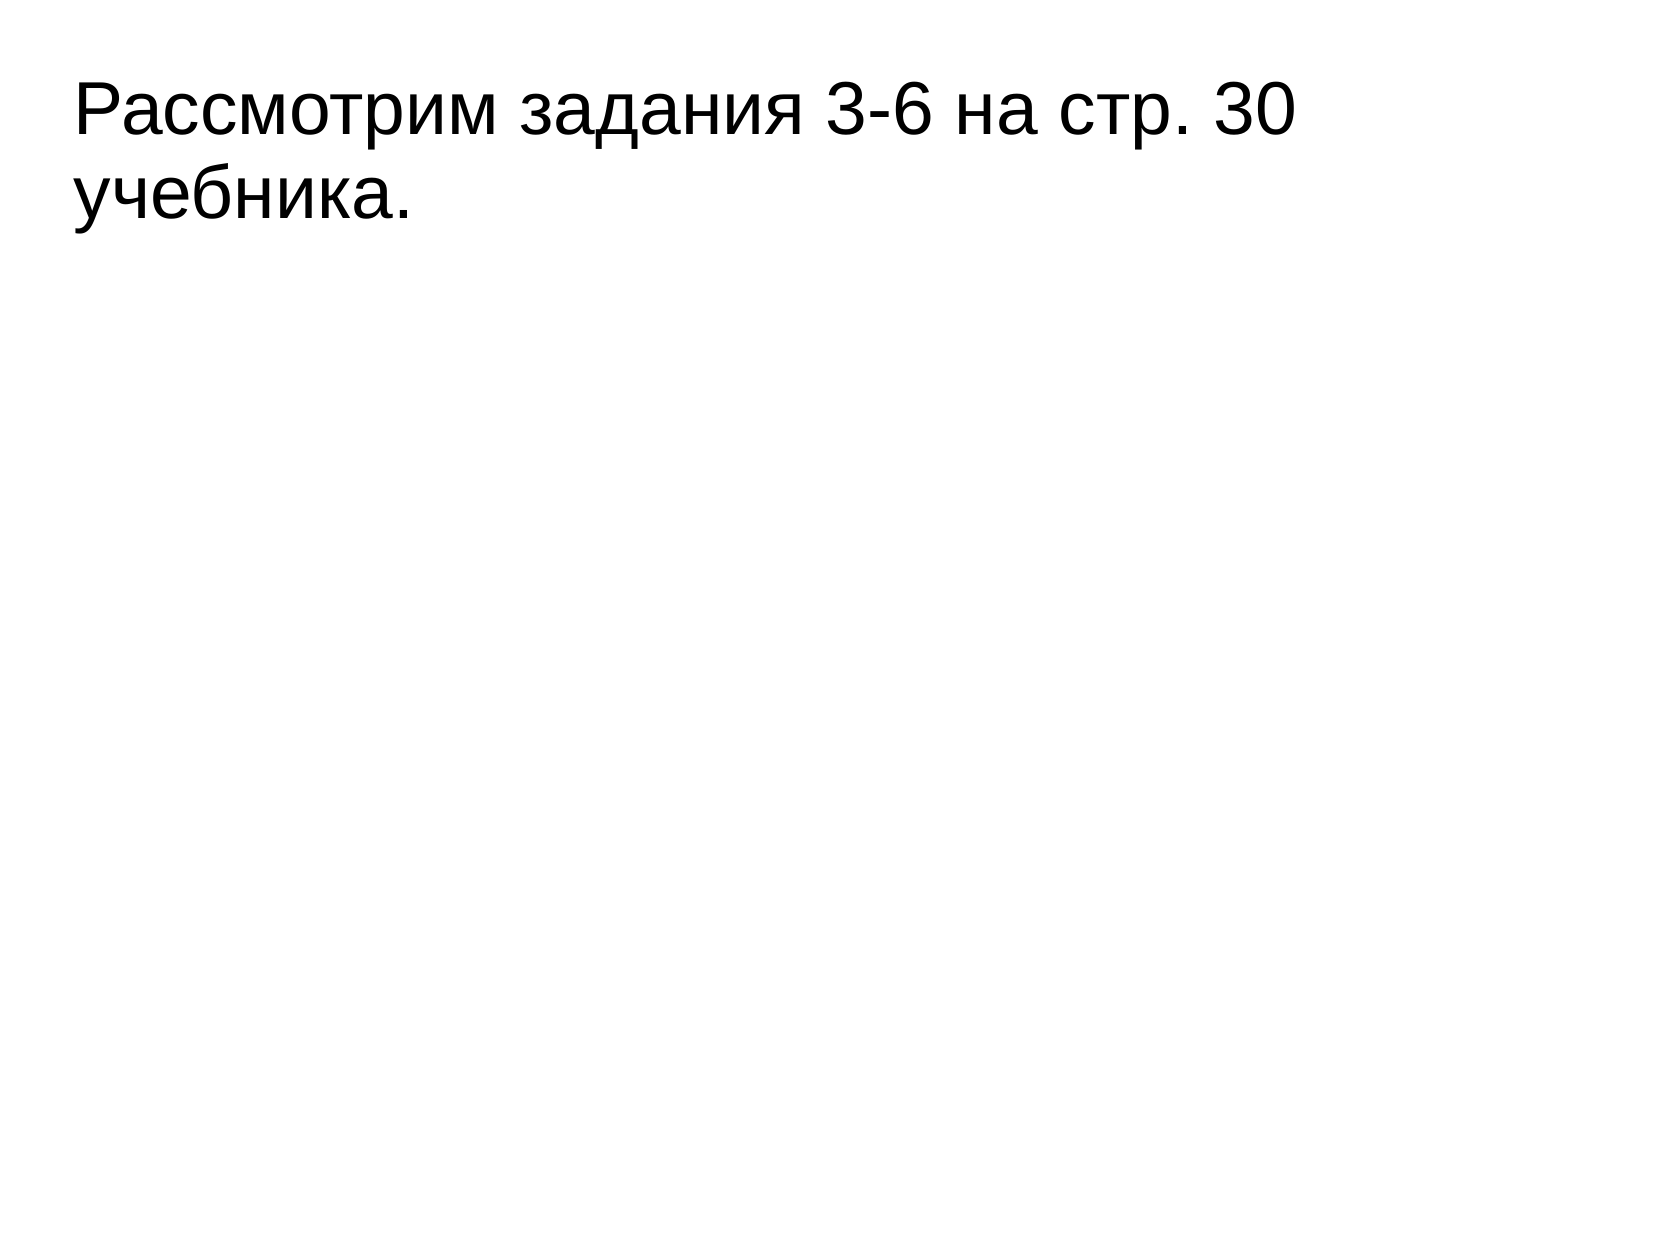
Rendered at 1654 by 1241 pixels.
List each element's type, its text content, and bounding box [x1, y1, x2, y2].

text_box Рассмотрим задания 3-6 на стр. 30 учебника. [59, 59, 1595, 242]
